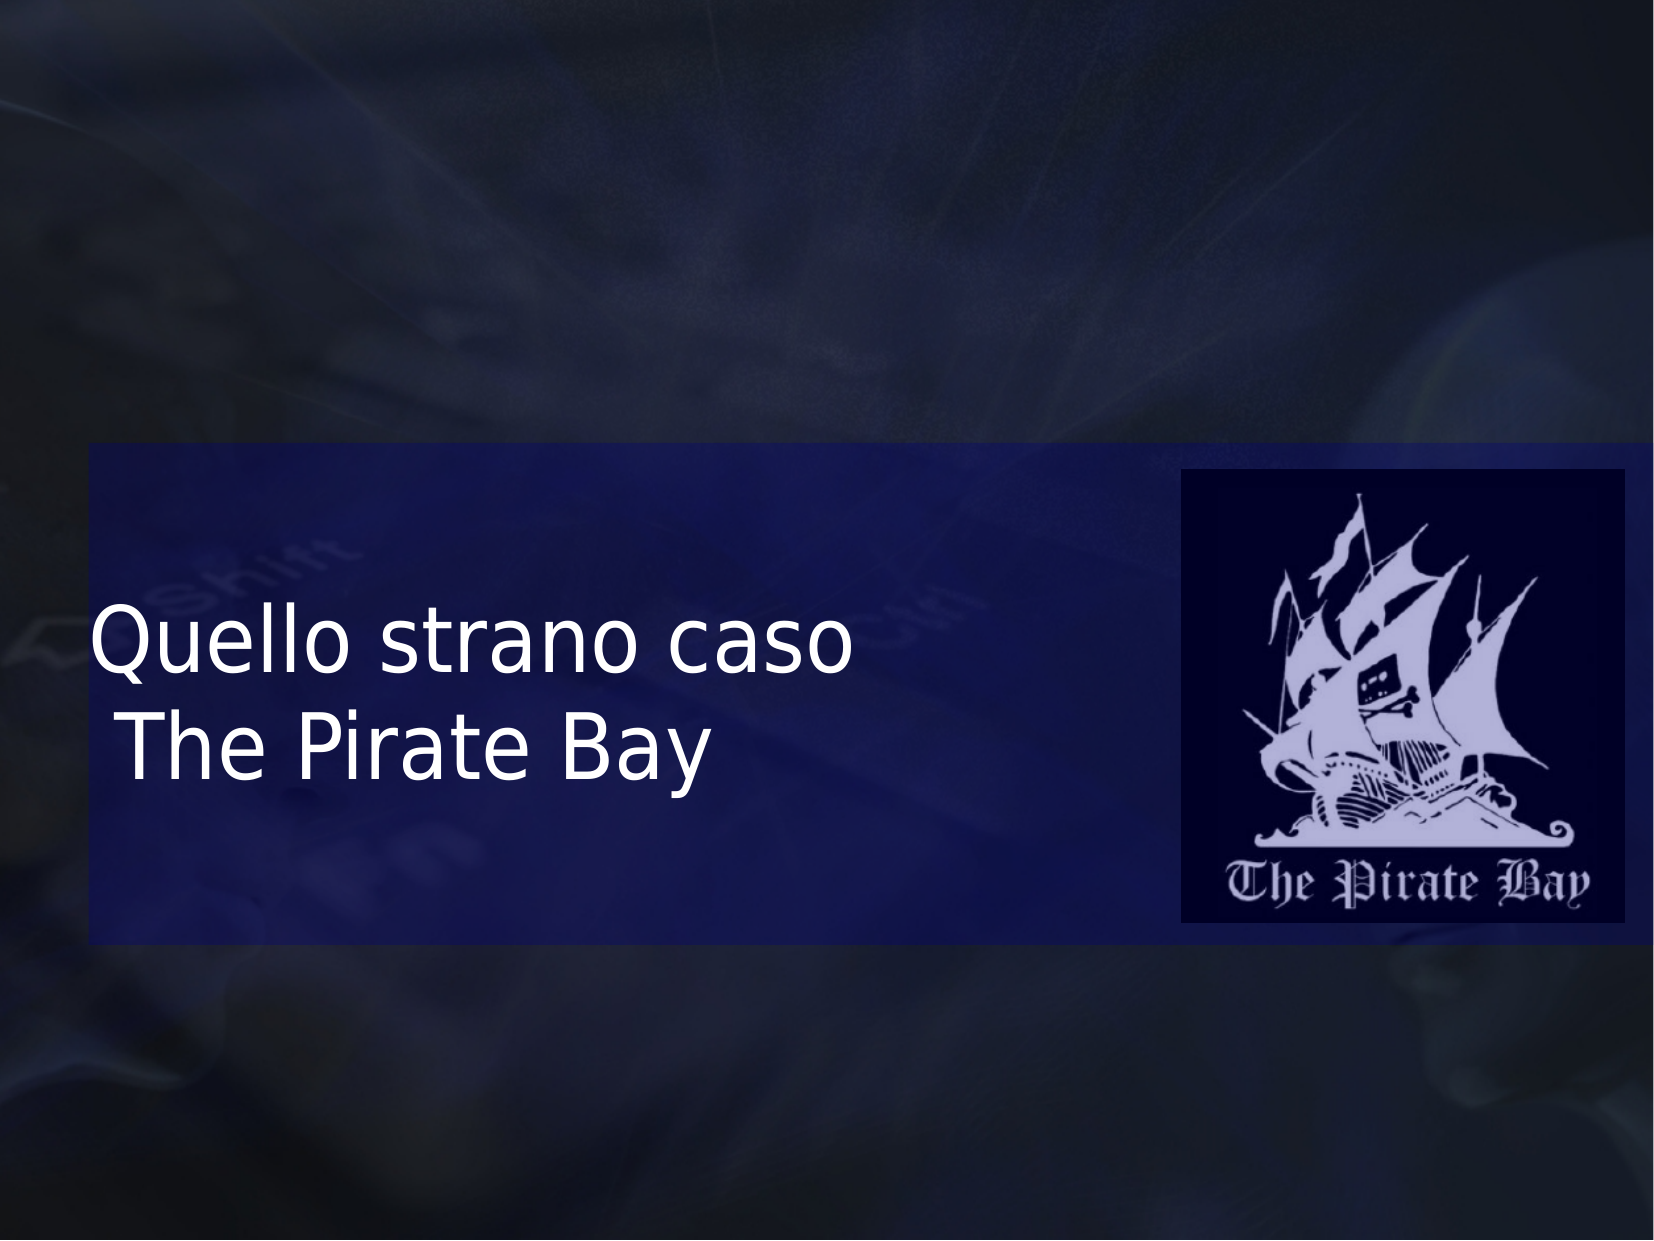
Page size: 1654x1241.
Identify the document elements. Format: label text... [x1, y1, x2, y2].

title Quello strano caso The Pirate Bay [88, 442, 1654, 945]
picture [0, 0, 1654, 1240]
